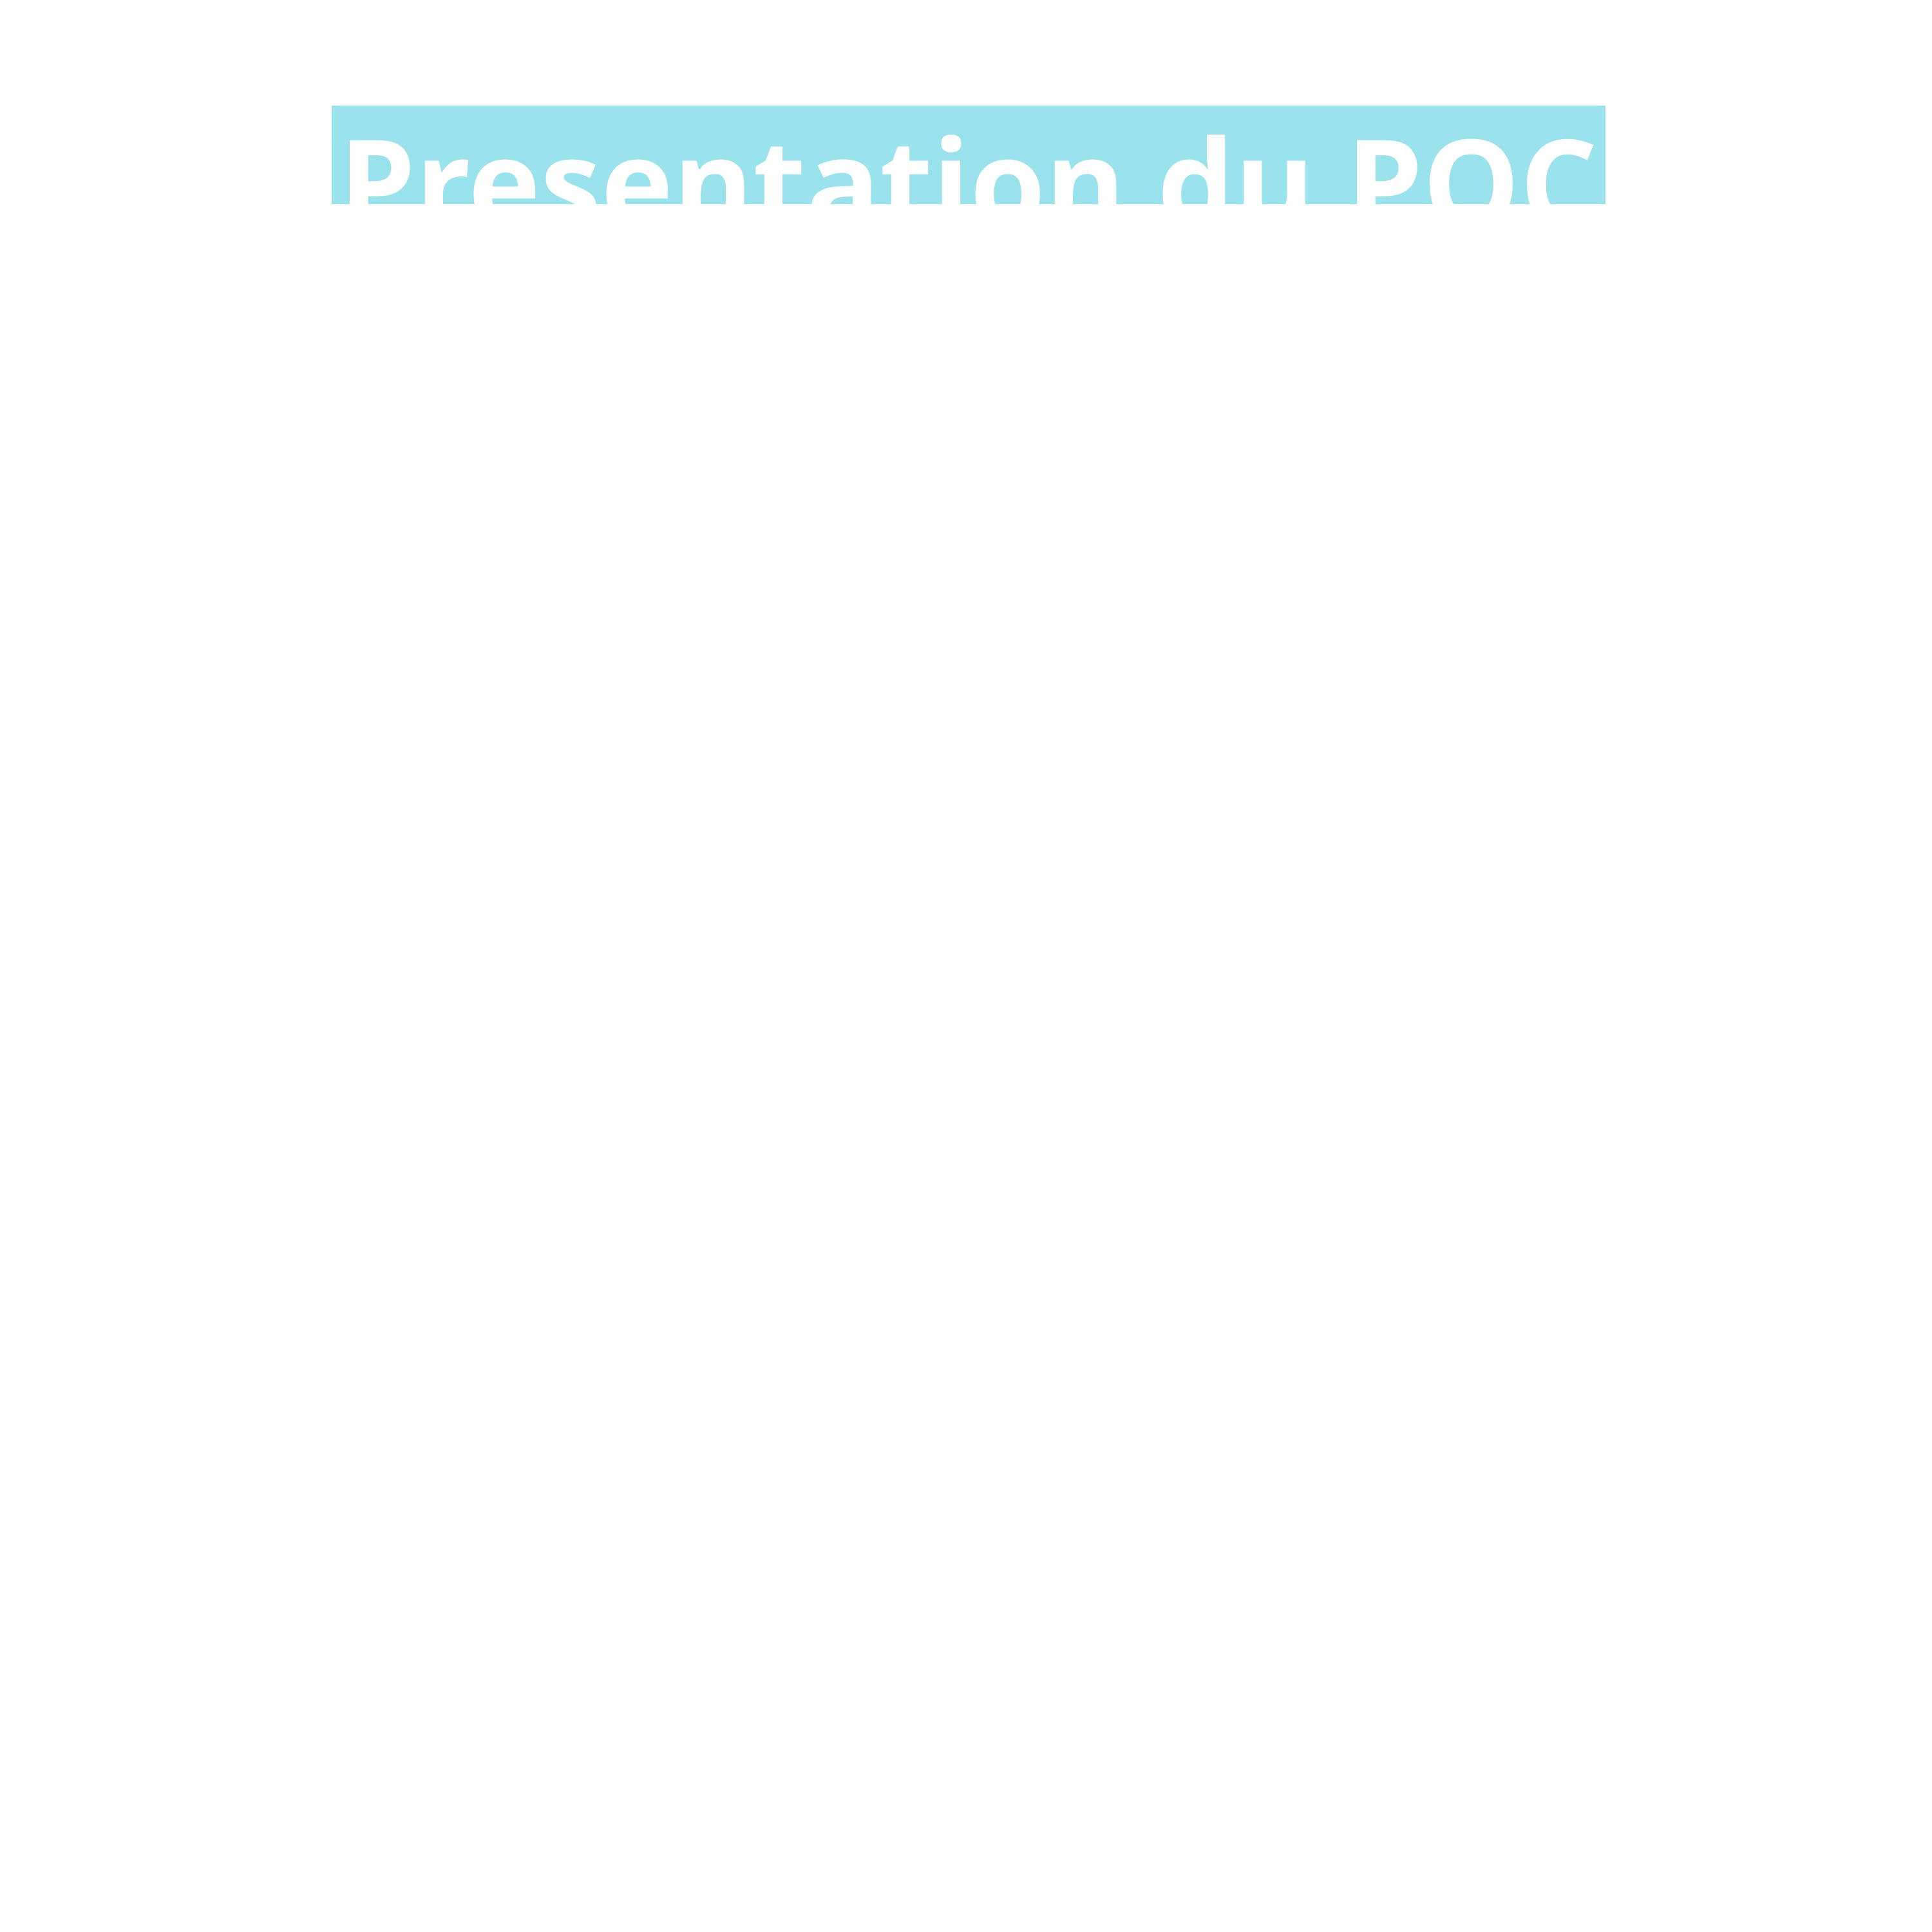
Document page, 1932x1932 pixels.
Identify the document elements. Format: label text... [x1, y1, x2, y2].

text_box Presentation du POC [1376, 155, 1398, 181]
text_box Presentation du POC [1073, 174, 1098, 204]
text_box Presentation du POC [1181, 175, 1208, 204]
text_box Presentation du POC [625, 173, 650, 186]
text_box Presentation du POC [831, 196, 853, 204]
text_box Presentation du POC [1449, 154, 1493, 204]
text_box Presentation du POC [701, 174, 726, 204]
text_box Presentation du POC [368, 155, 391, 181]
text_box Presentation du POC [994, 174, 1021, 204]
text_box Presentation du POC [332, 106, 1605, 204]
text_box Presentation du POC [493, 173, 518, 186]
